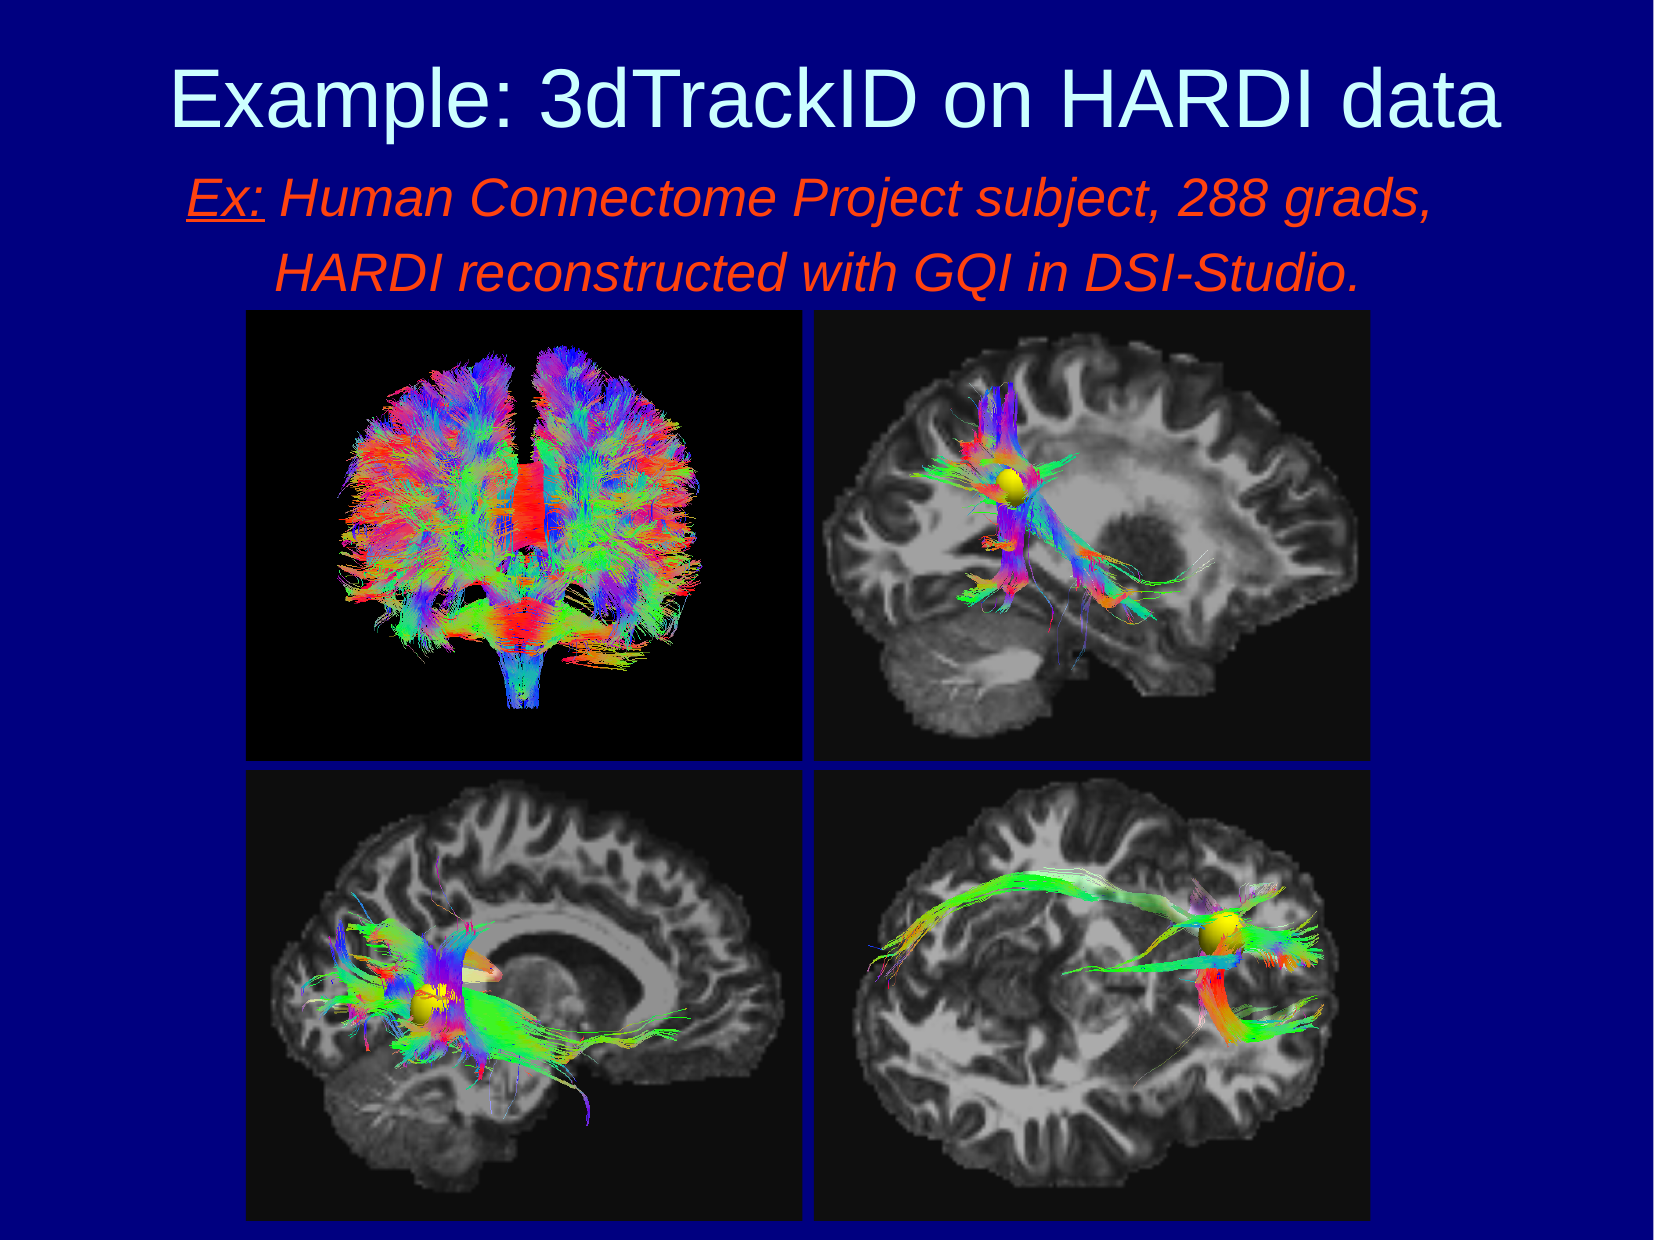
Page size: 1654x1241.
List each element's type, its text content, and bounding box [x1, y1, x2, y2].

picture [813, 770, 1371, 1221]
picture [813, 311, 1371, 761]
title Example: 3dTrackID on HARDI data [35, 30, 1636, 167]
text_box Ex: Human Connectome Project subject, 288 grads, HARDI reconstructed with GQI in DSI-Studio. [171, 145, 1572, 311]
picture [245, 770, 803, 1221]
picture [245, 311, 803, 761]
